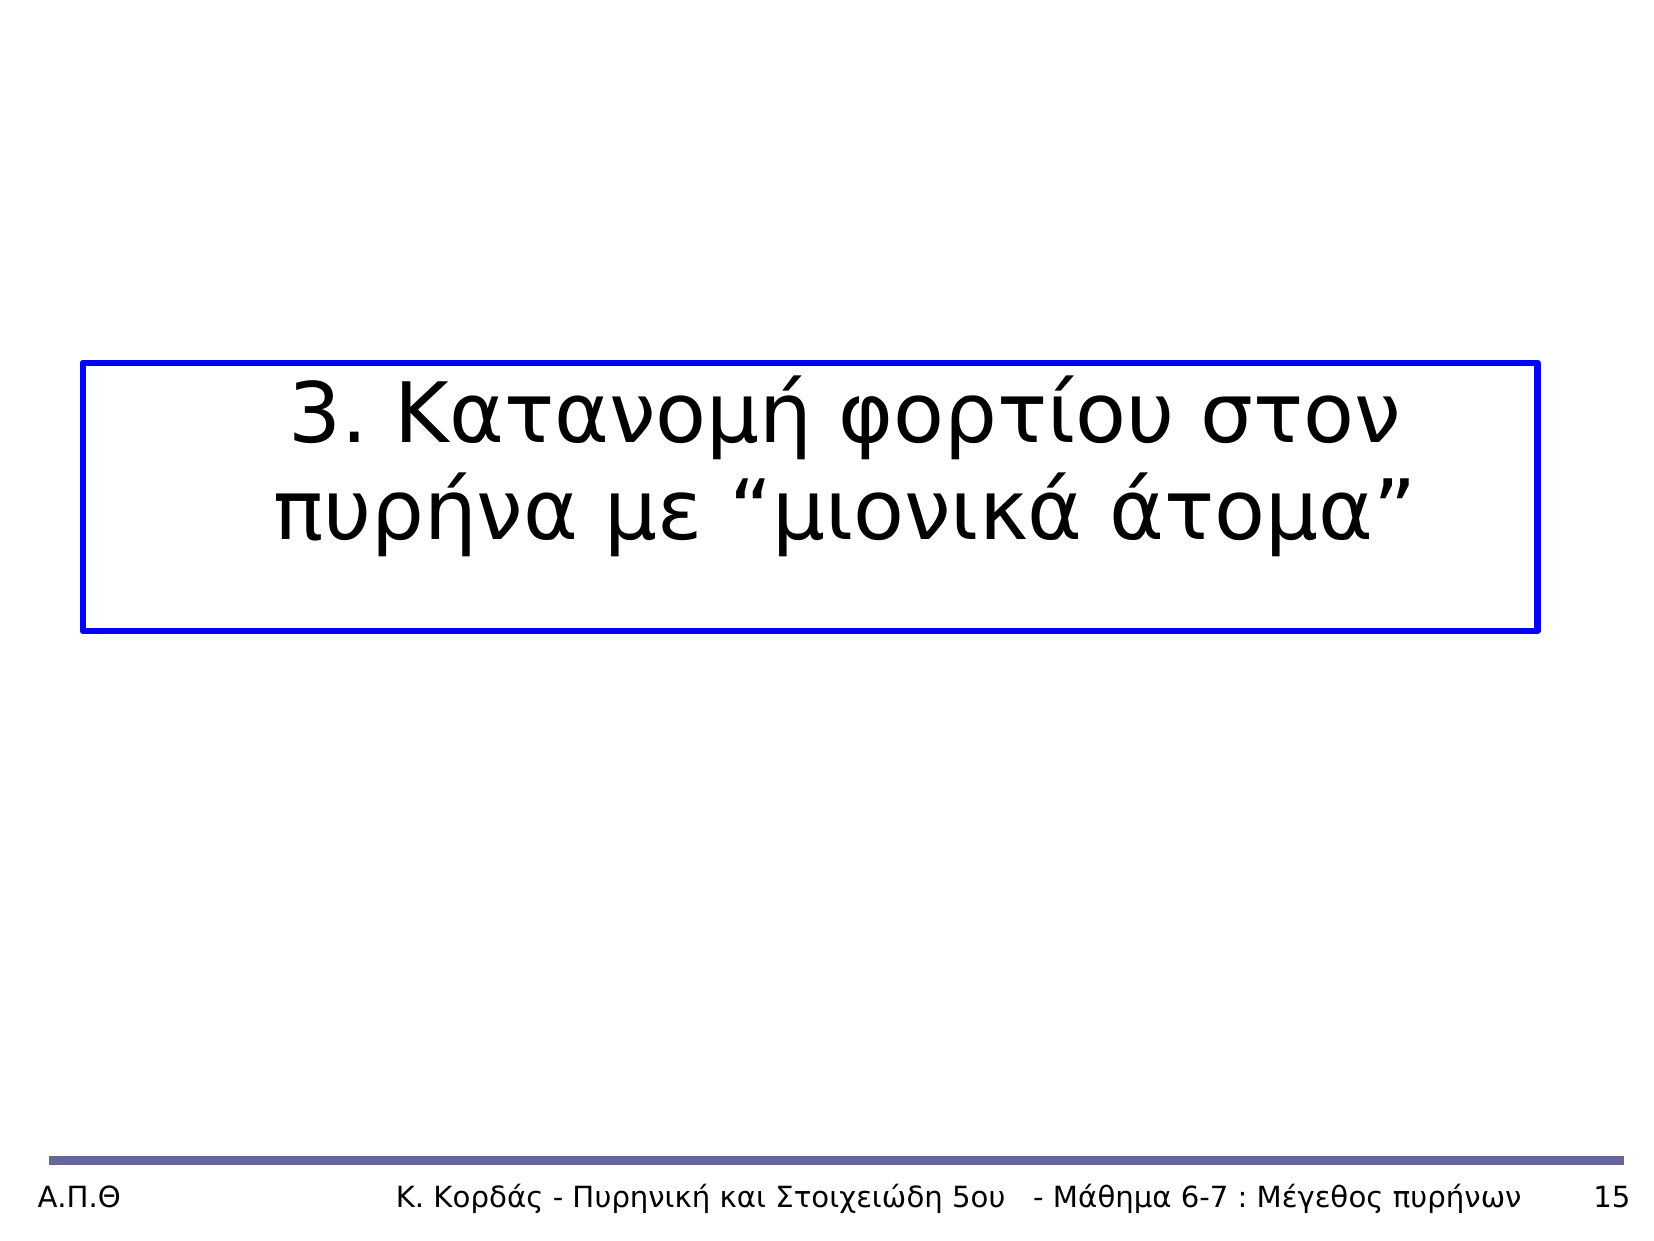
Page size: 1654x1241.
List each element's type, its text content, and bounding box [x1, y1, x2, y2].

list 3. Κατανομή φορτίου στον πυρήνα με “μιονικά άτομα” [82, 362, 1538, 632]
